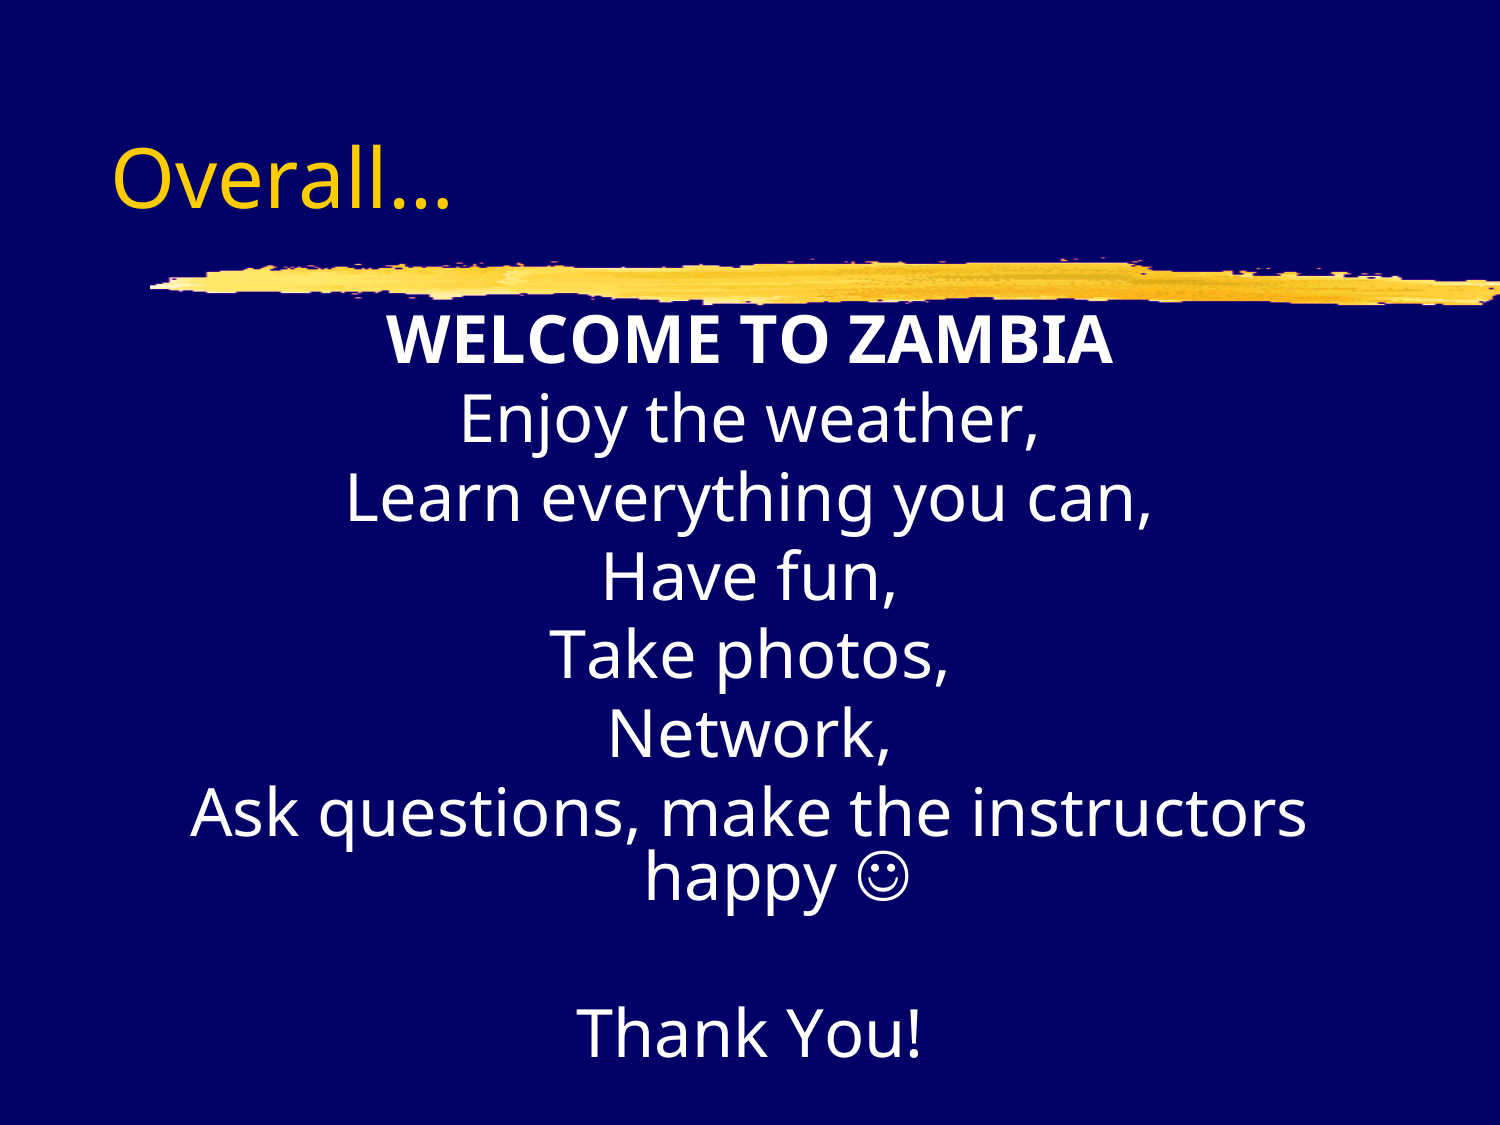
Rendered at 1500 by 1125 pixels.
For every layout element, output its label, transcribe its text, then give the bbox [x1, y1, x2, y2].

title Overall… [110, 78, 1391, 297]
list WELCOME TO ZAMBIA Enjoy the weather, Learn everything you can, Have fun, Take photos, Network, Ask questions, make the instructors happy  Thank You! [110, 312, 1391, 1118]
picture [150, 252, 1500, 316]
